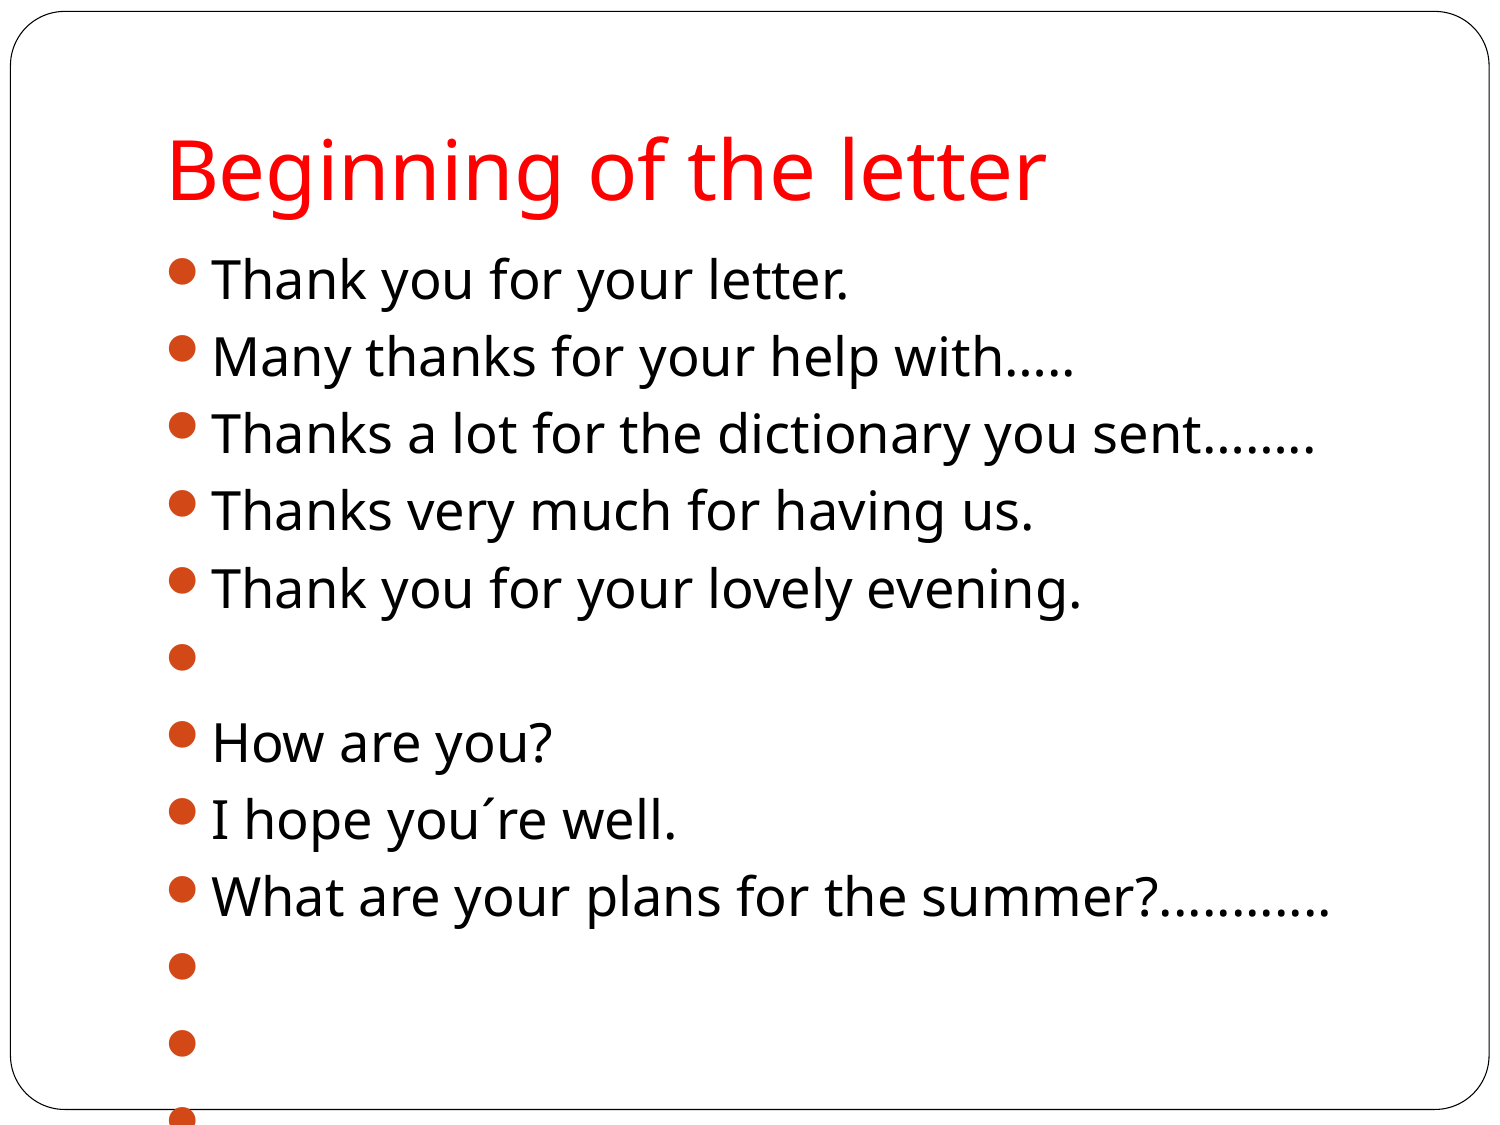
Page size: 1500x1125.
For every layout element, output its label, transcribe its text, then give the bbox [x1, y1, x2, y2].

list Thank you for your letter. Many thanks for your help with….. Thanks a lot for the dictionary you sent…….. Thanks very much for having us. Thank you for your lovely evening. How are you? I hope you´re well. What are your plans for the summer?............ [150, 237, 1426, 988]
title Beginning of the letter [150, 45, 1426, 233]
